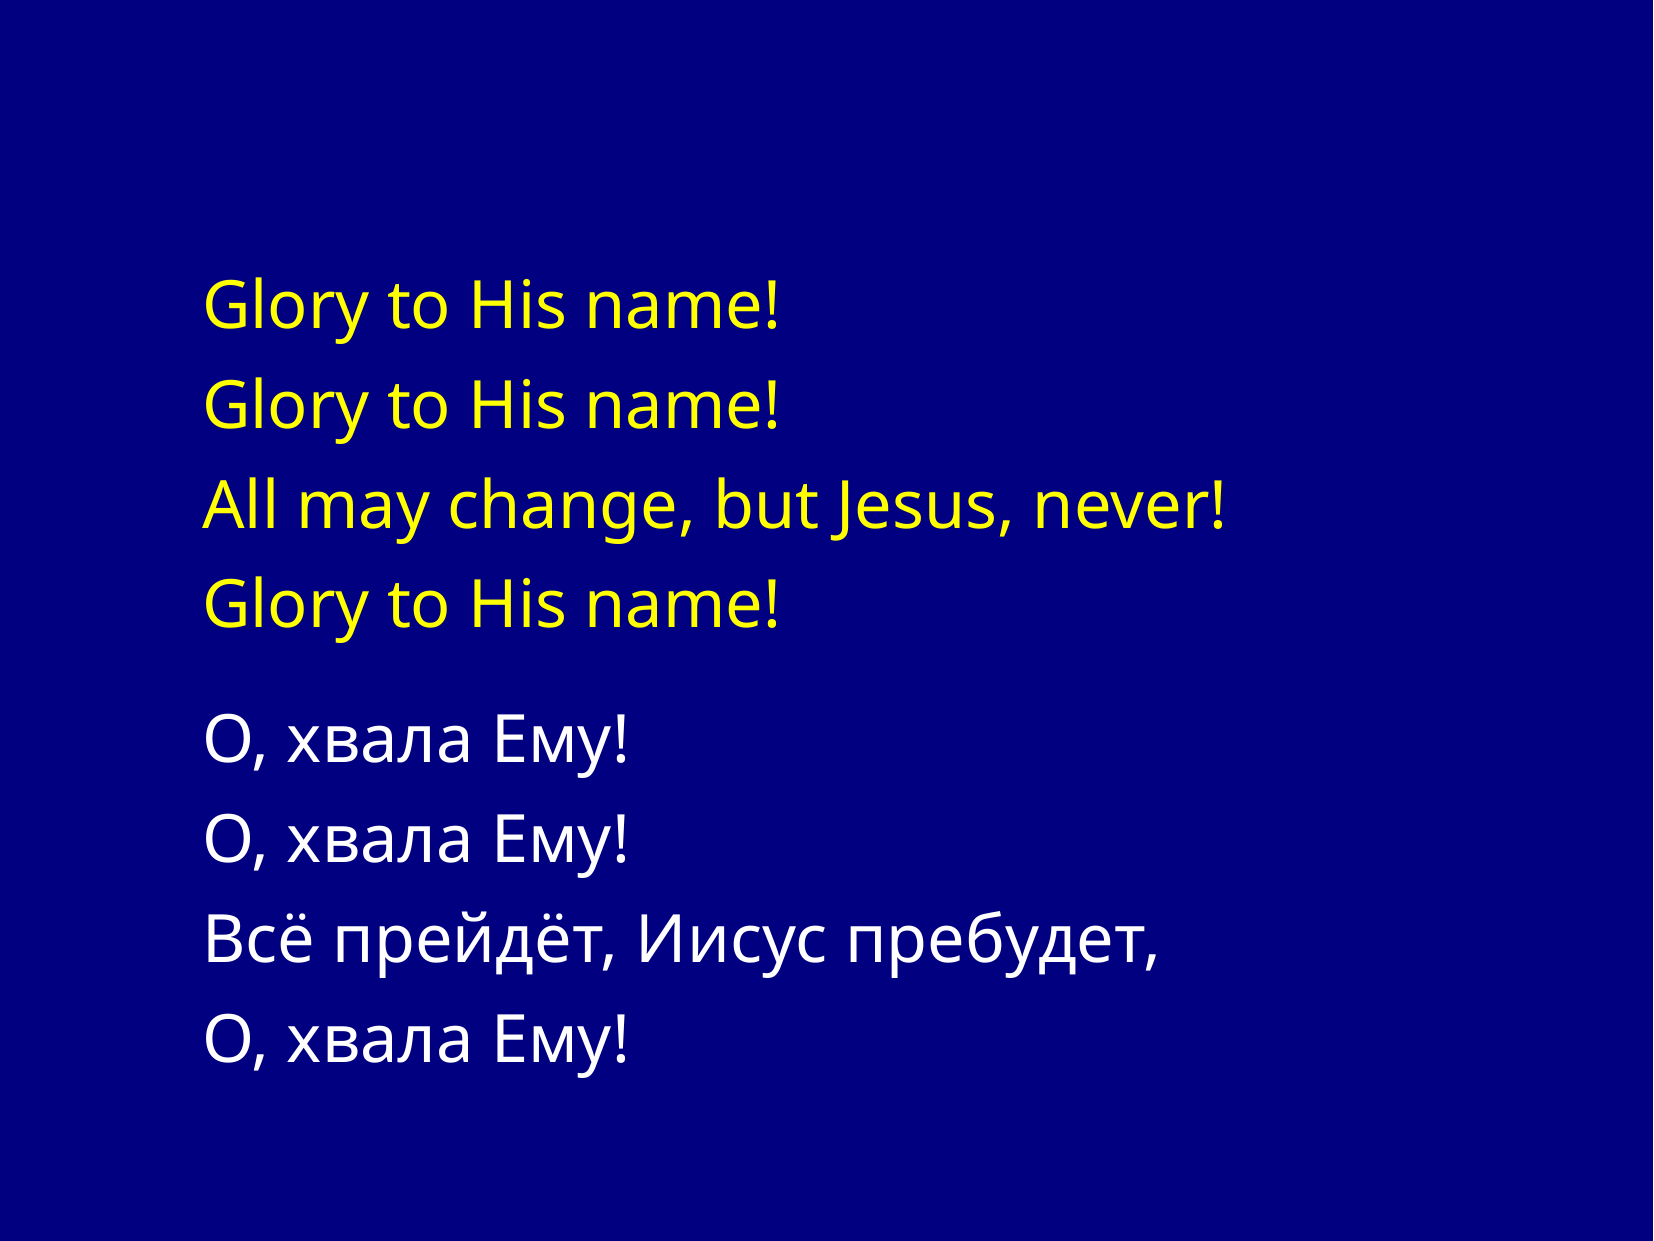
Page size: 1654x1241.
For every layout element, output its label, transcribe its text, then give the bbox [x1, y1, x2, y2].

text_box О, хвала Ему! О, хвала Ему! Всё прейдёт, Иисус пребудет, О, хвала Ему! [75, 675, 1576, 1163]
text_box Glory to His name! Glory to His name! All may change, but Jesus, never! Glory to His name! [75, 150, 1576, 638]
